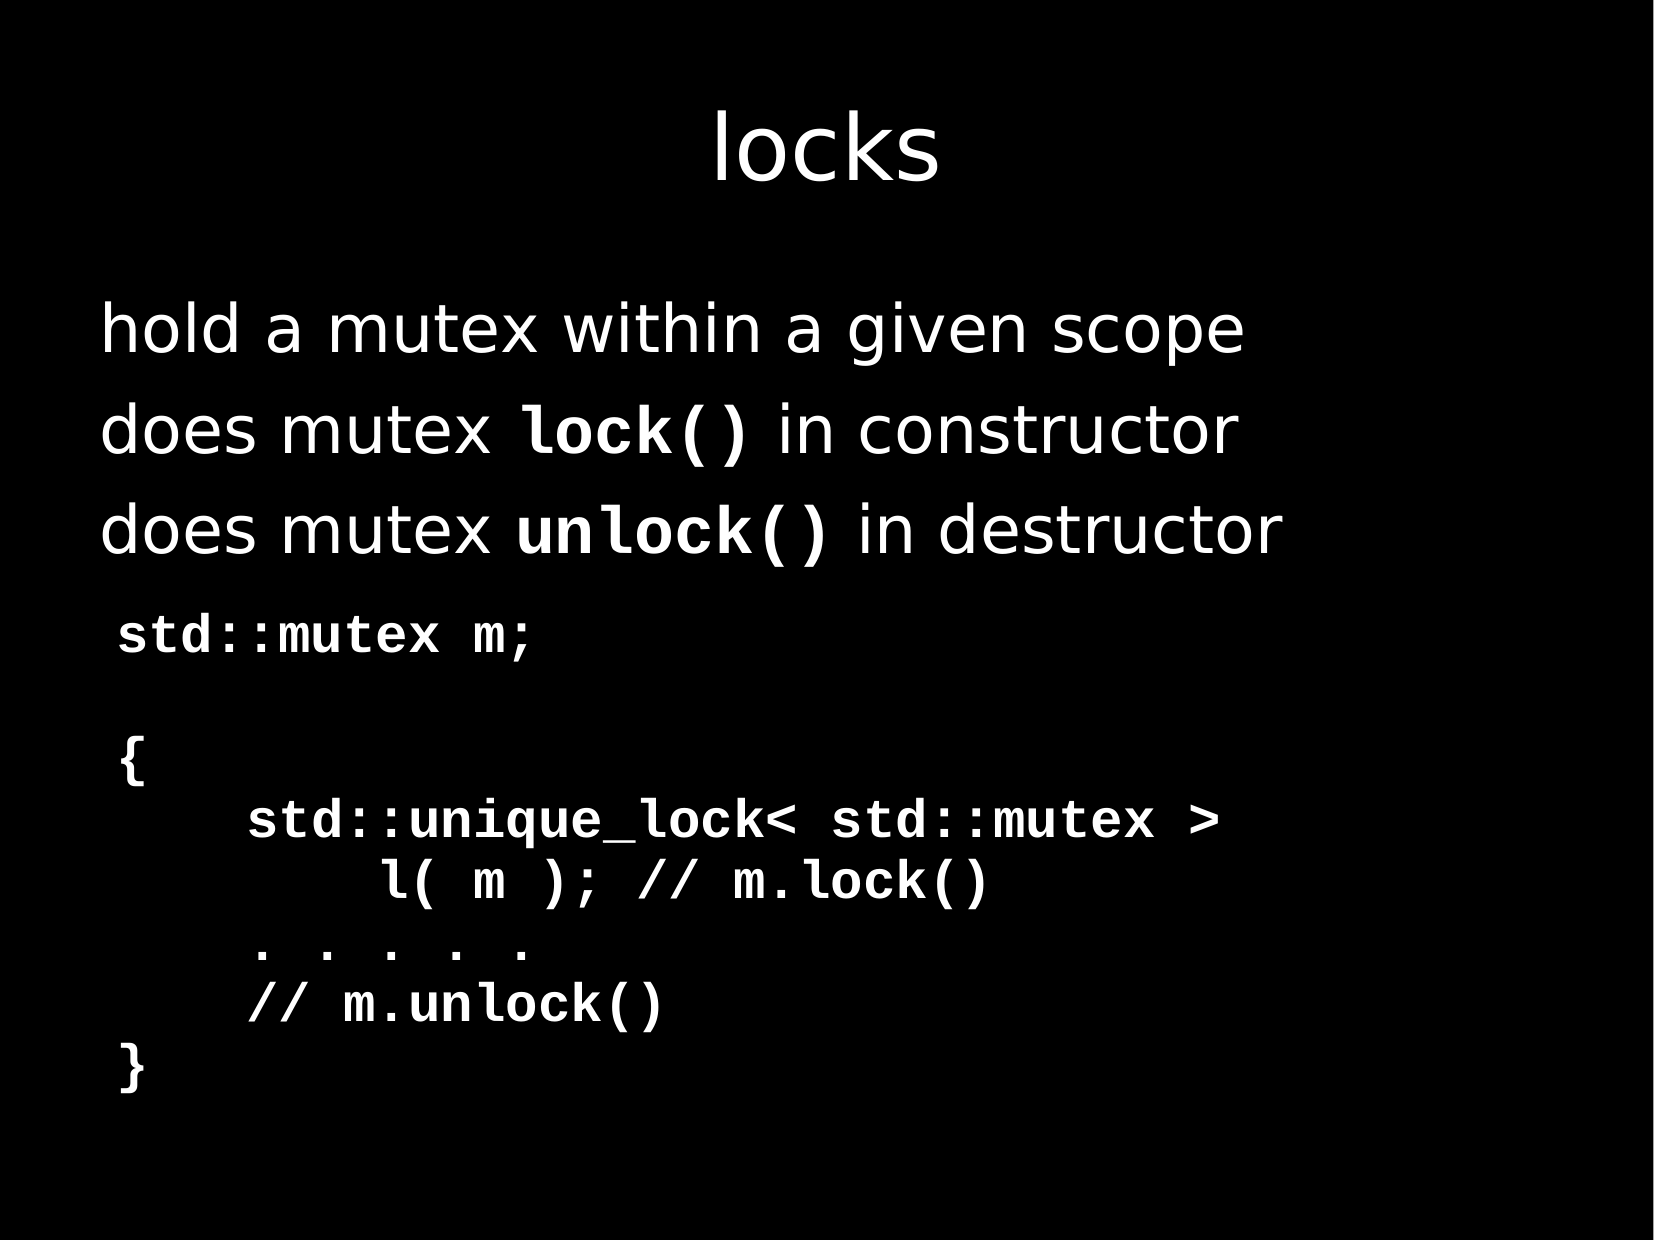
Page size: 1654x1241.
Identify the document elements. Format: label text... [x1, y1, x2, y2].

title locks [82, 53, 1570, 252]
text_box std::mutex m; { std::unique_lock< std::mutex > l( m ); // m.lock() . . . . . // m.unlock() } [101, 600, 1426, 1163]
list hold a mutex within a given scope does mutex lock() in constructor does mutex unlock() in destructor [82, 290, 1570, 1094]
